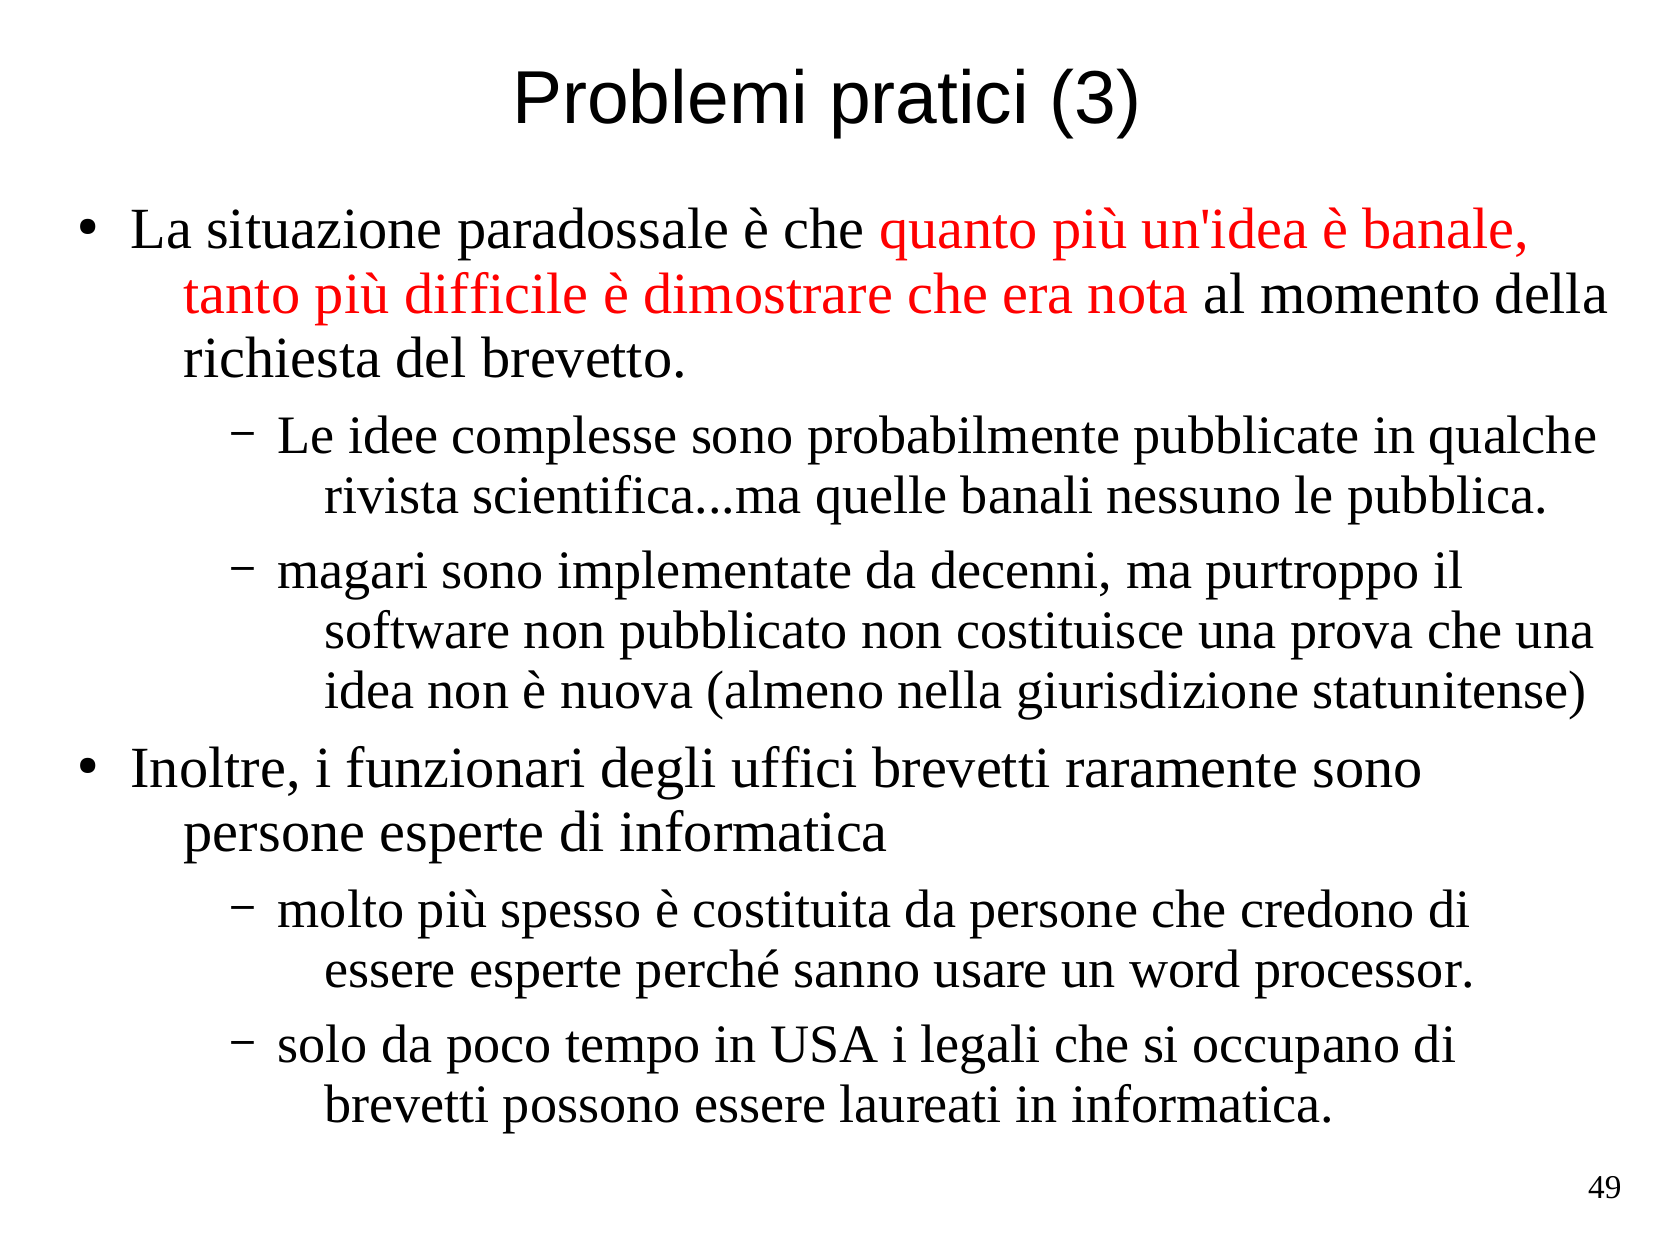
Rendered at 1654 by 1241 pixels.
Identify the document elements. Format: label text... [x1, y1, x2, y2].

list La situazione paradossale è che quanto più un'idea è banale, tanto più difficile è dimostrare che era nota al momento della richiesta del brevetto. Le idee complesse sono probabilmente pubblicate in qualche rivista scientifica...ma quelle banali nessuno le pubblica. magari sono implementate da decenni, ma purtroppo il software non pubblicato non costituisce una prova che una idea non è nuova (almeno nella giurisdizione statunitense) Inoltre, i funzionari degli uffici brevetti raramente sono persone esperte di informatica molto più spesso è costituita da persone che credono di essere esperte perché sanno usare un word processor. solo da poco tempo in USA i legali che si occupano di brevetti possono essere laureati in informatica. [42, 196, 1612, 1187]
title Problemi pratici (3) [37, 30, 1617, 166]
